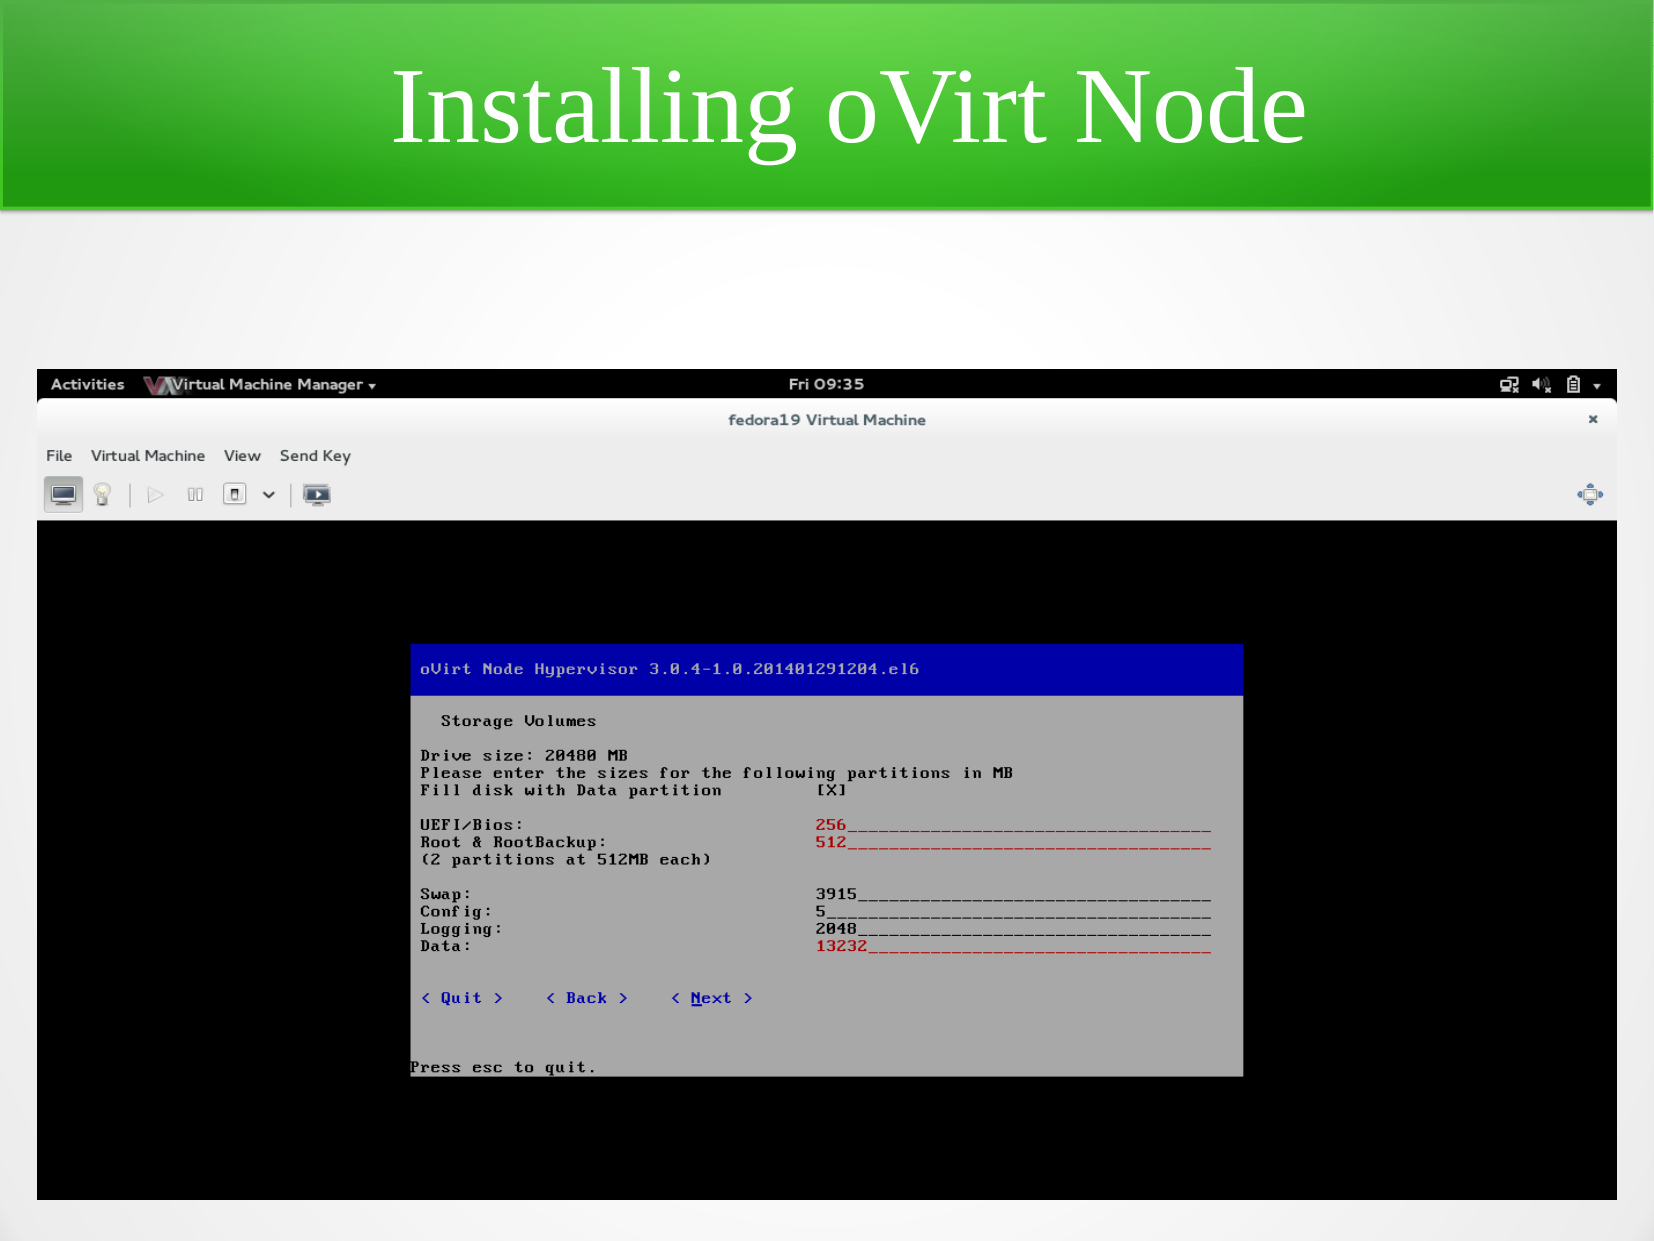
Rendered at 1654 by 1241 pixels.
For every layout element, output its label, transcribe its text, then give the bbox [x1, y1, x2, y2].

title Installing oVirt Node [86, 11, 1576, 200]
picture [37, 369, 1617, 1201]
